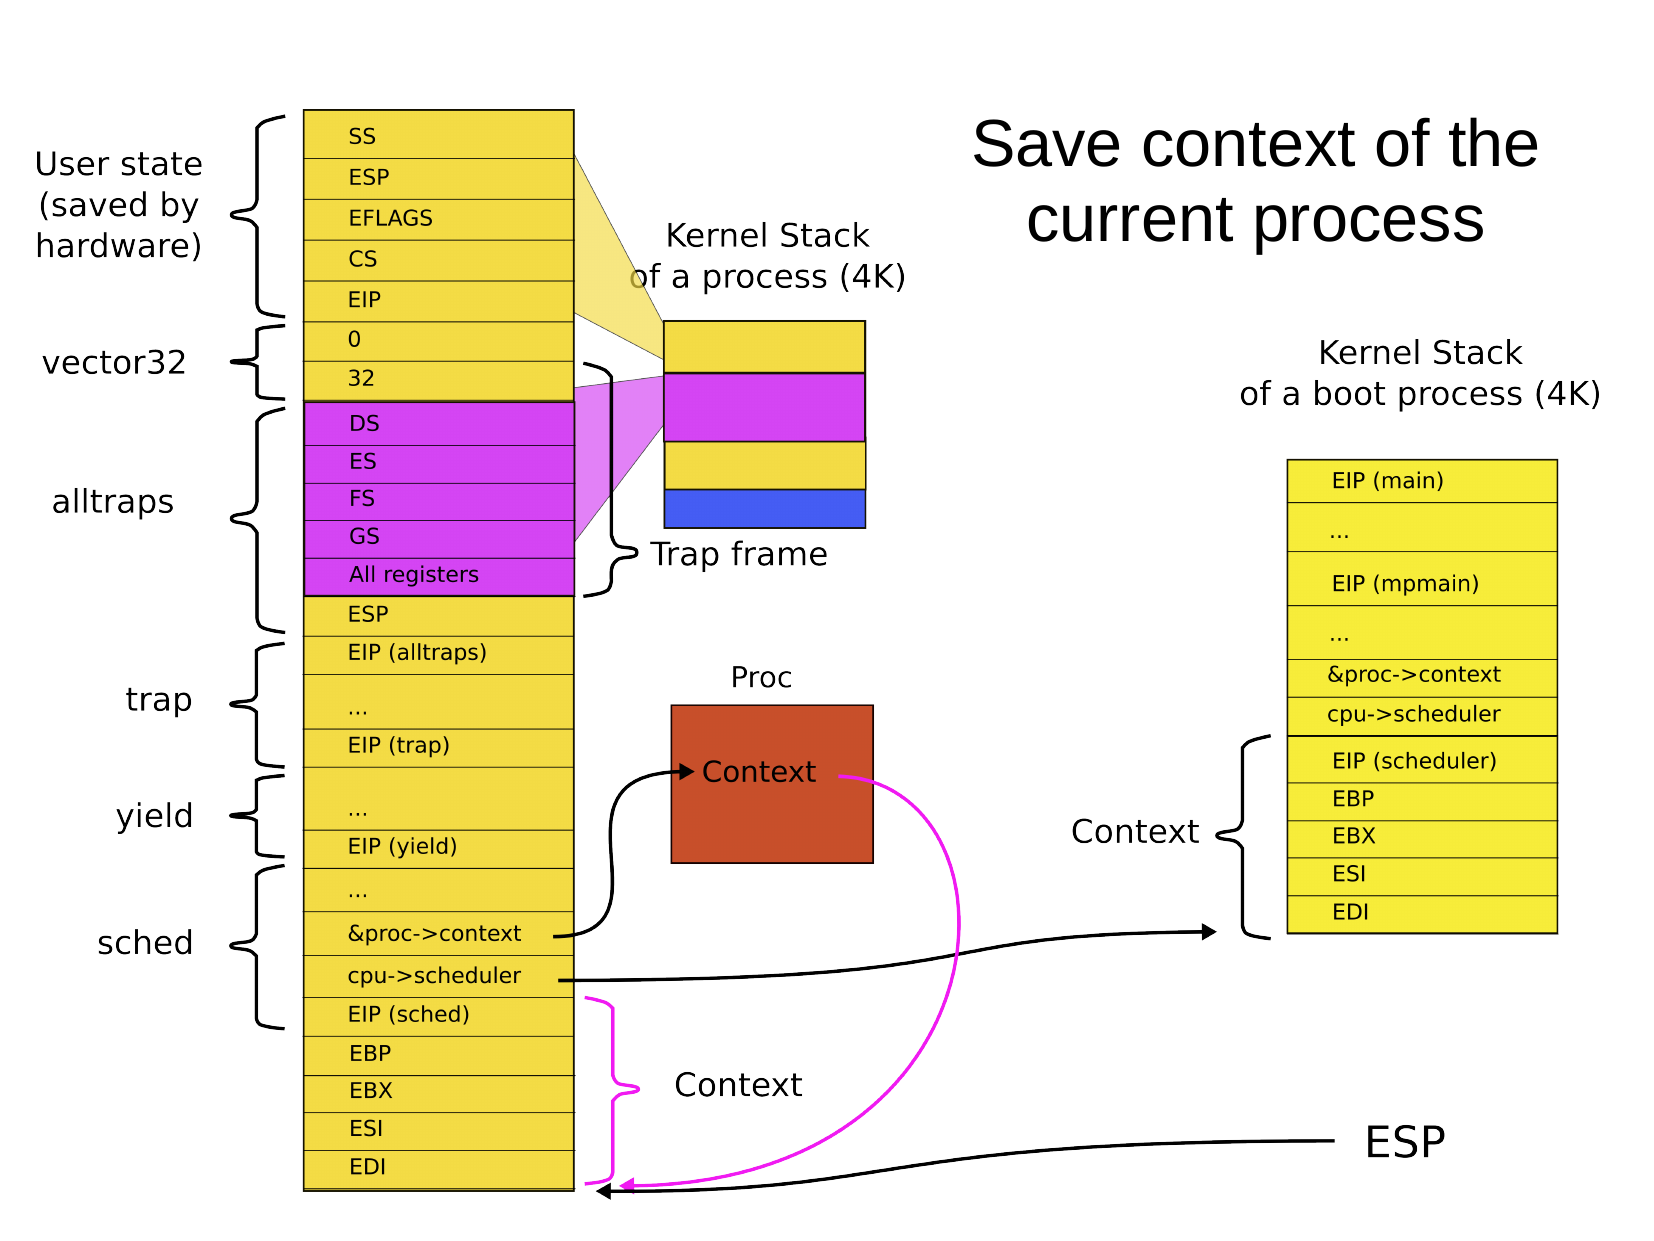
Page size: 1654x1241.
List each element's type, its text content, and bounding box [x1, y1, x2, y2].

list Save context of the current process [900, 105, 1613, 301]
picture [37, 109, 1599, 1201]
